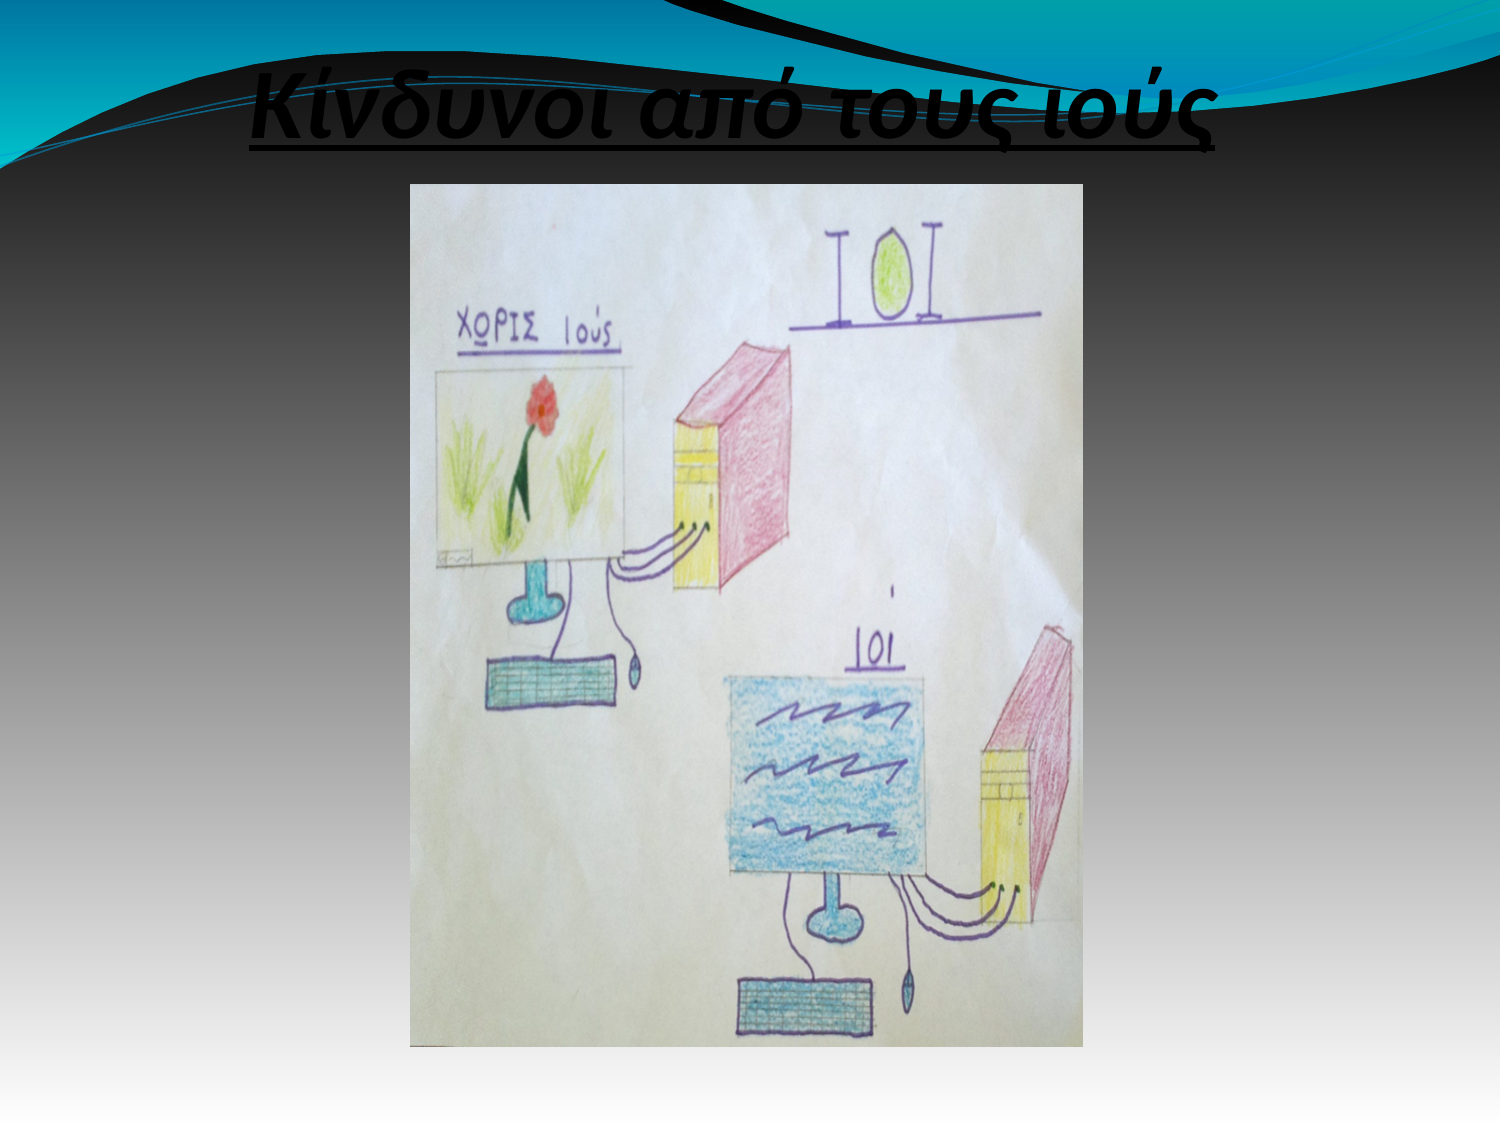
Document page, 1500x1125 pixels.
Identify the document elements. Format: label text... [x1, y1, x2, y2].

text_box Κίνδυνοι από τους ιούς [64, 30, 1400, 166]
picture [410, 184, 1083, 1047]
